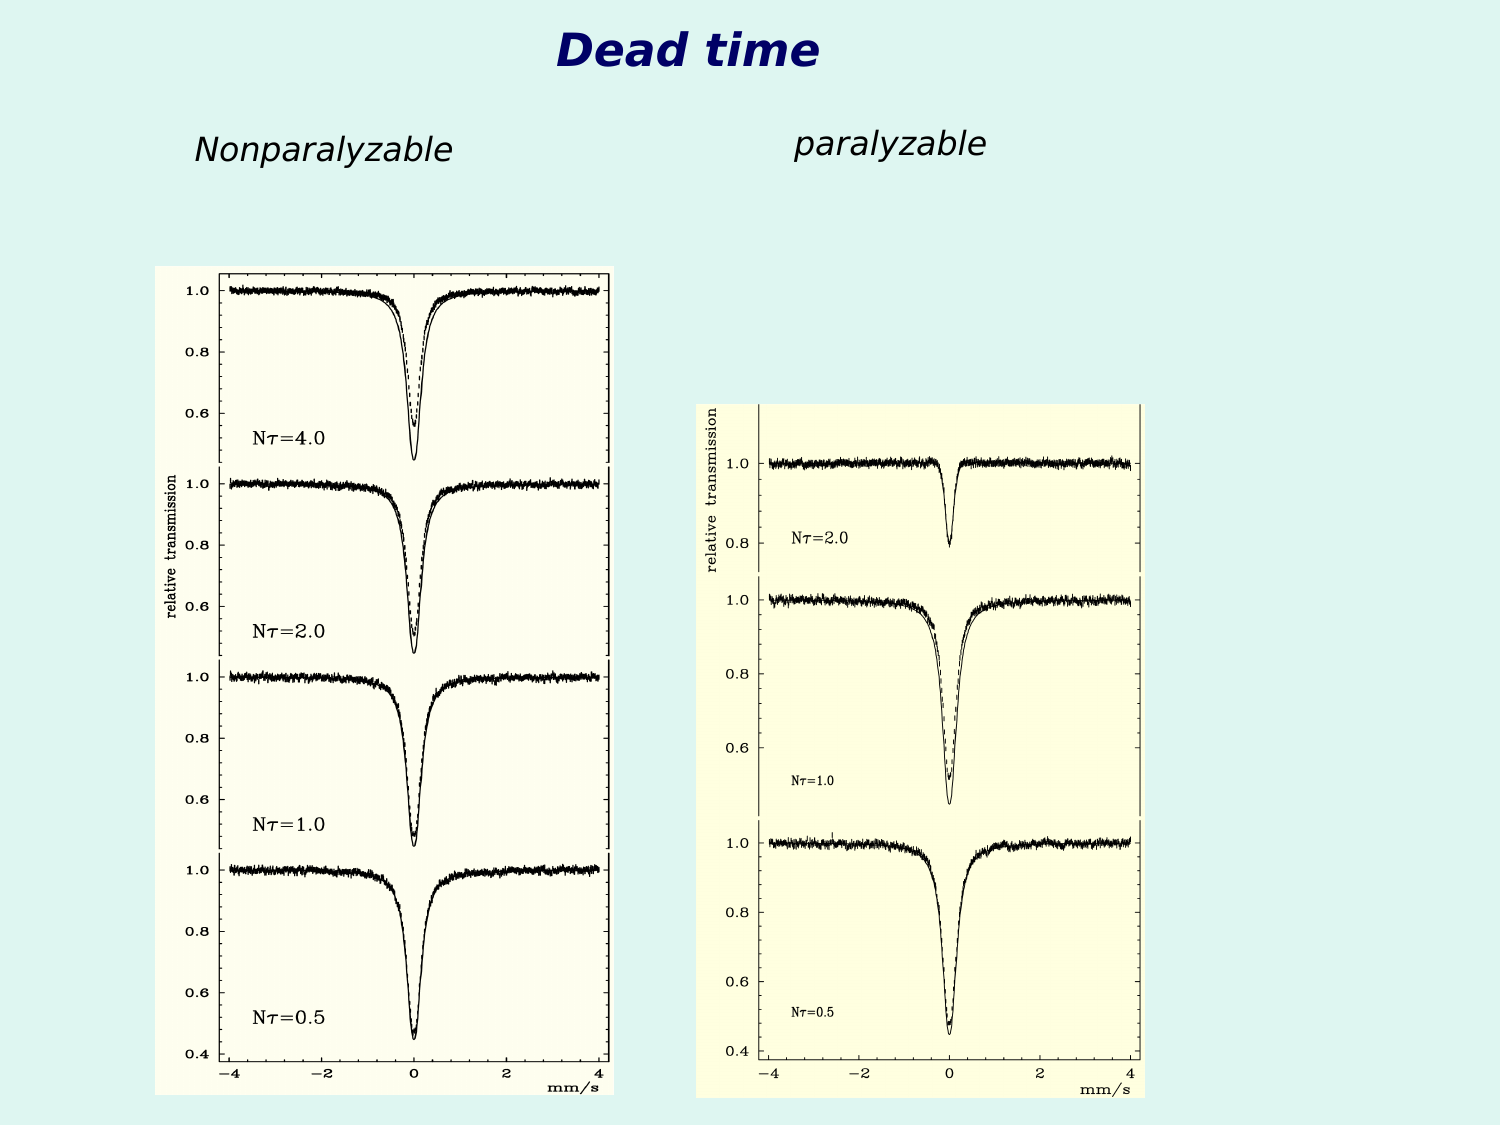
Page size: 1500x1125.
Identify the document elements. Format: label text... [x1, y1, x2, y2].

text_box paralyzable [740, 110, 1044, 171]
text_box Dead time [540, 13, 951, 84]
picture [155, 266, 616, 1096]
text_box Nonparalyzable [179, 120, 494, 181]
picture [696, 404, 1148, 1099]
